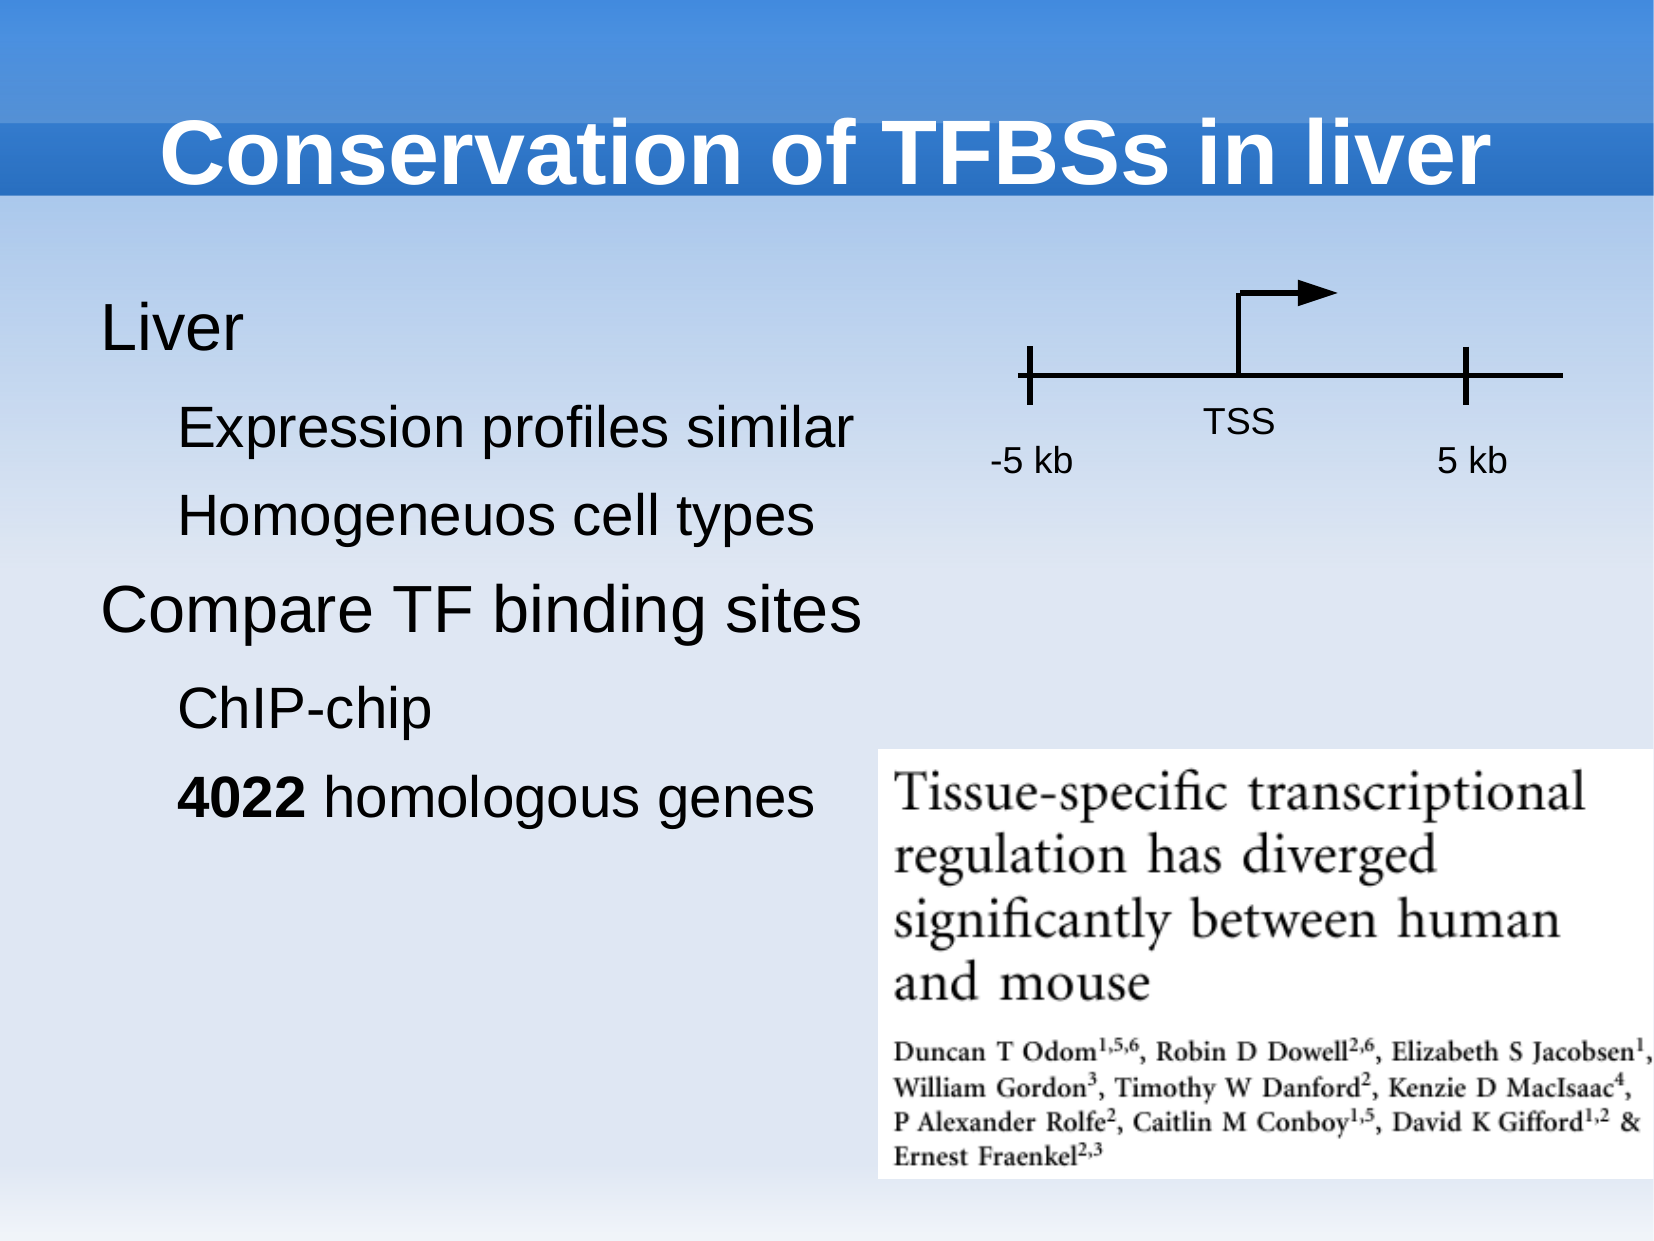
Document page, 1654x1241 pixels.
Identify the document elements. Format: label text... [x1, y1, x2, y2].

text_box TSS [1188, 392, 1291, 455]
text_box 5 kb [1422, 431, 1523, 494]
list Liver Expression profiles similar Homogeneuos cell types Compare TF binding sites ChIP-chip 4022 homologous genes [82, 290, 1051, 1109]
text_box -5 kb [975, 431, 1089, 494]
picture [0, 0, 1654, 1241]
title Conservation of TFBSs in liver [82, 49, 1571, 257]
